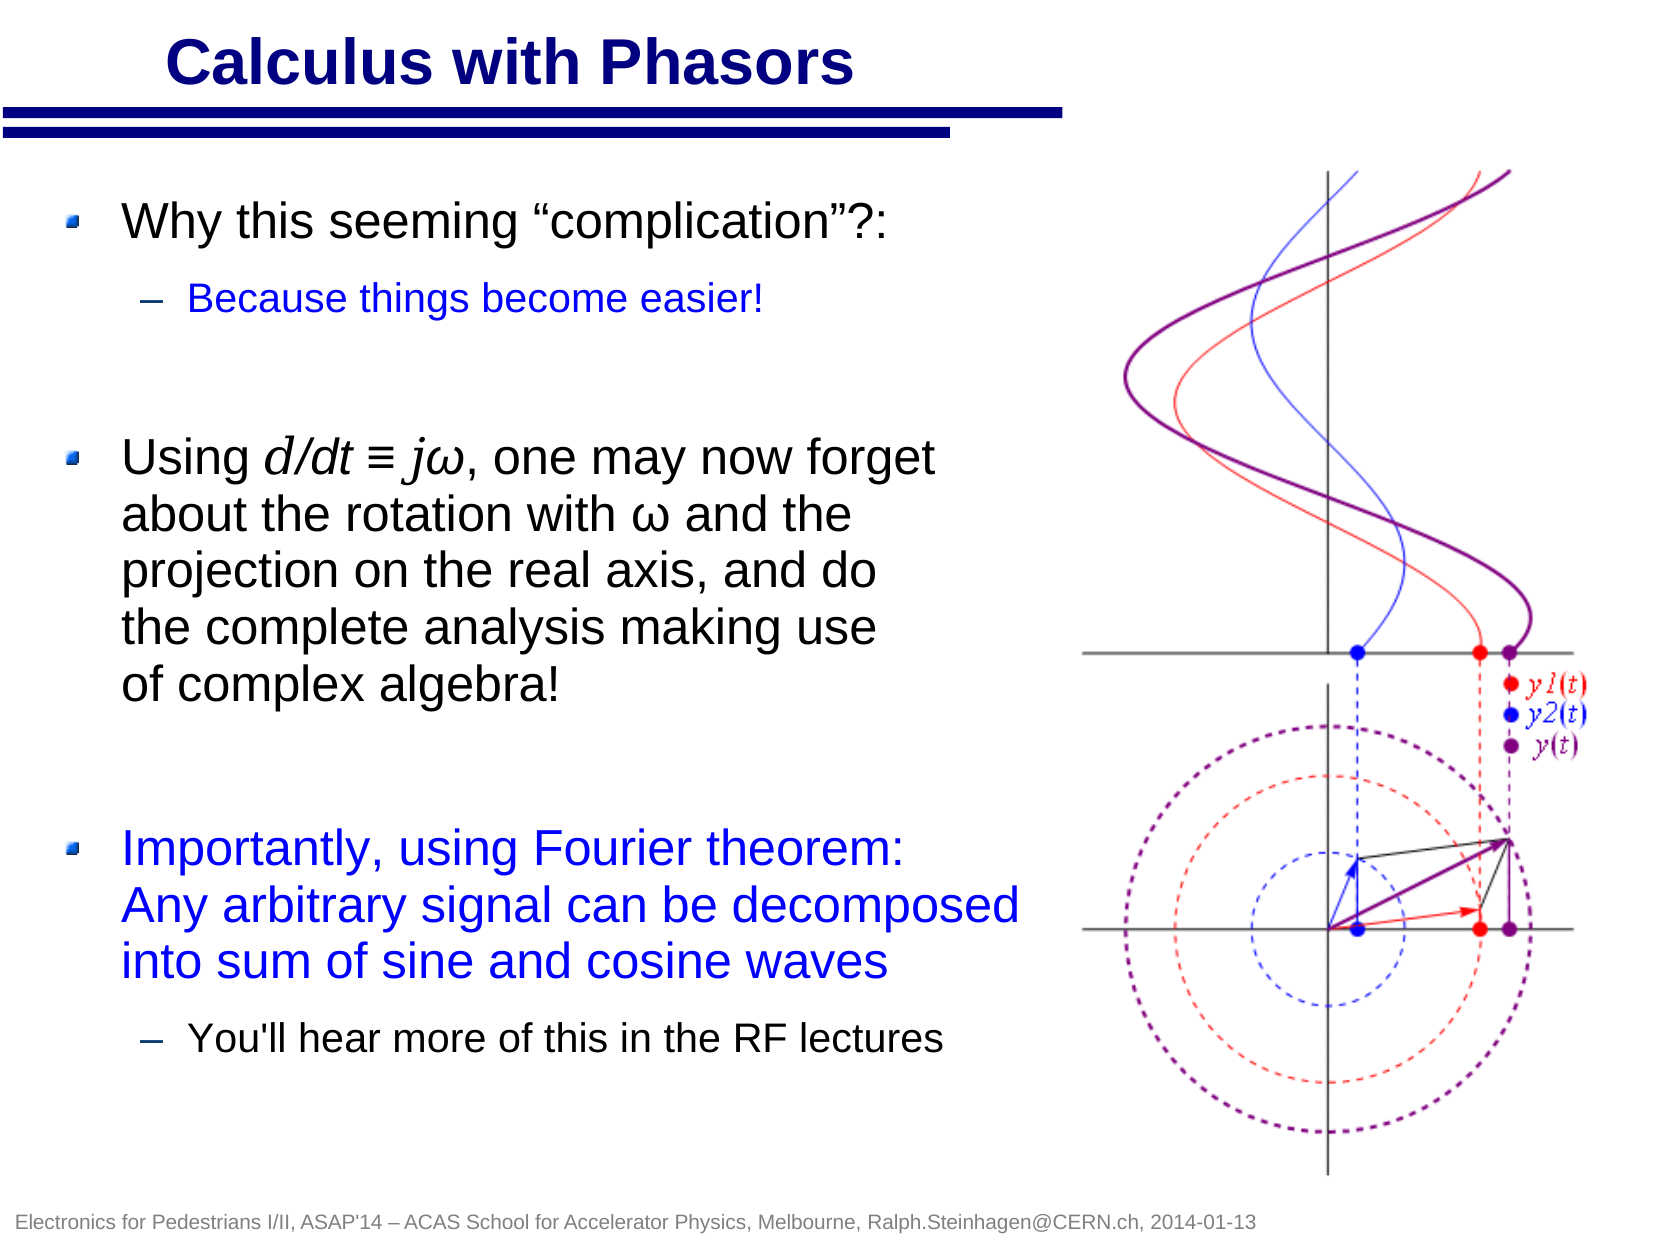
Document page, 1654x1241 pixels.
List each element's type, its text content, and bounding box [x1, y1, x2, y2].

title Calculus with Phasors [165, 0, 1323, 124]
picture [1072, 161, 1590, 1186]
list Why this seeming “complication”?: Because things become easier! Using 𝑑/dt ≡ 𝑗ω, one may now forget about the rotation with ω and the projection on the real axis, and do the complete analysis making use of complex algebra! Importantly, using Fourier theorem: Any arbitrary signal can be decomposed into sum of sine and cosine waves You'll hear more of this in the RF lectures [65, 192, 1628, 1205]
